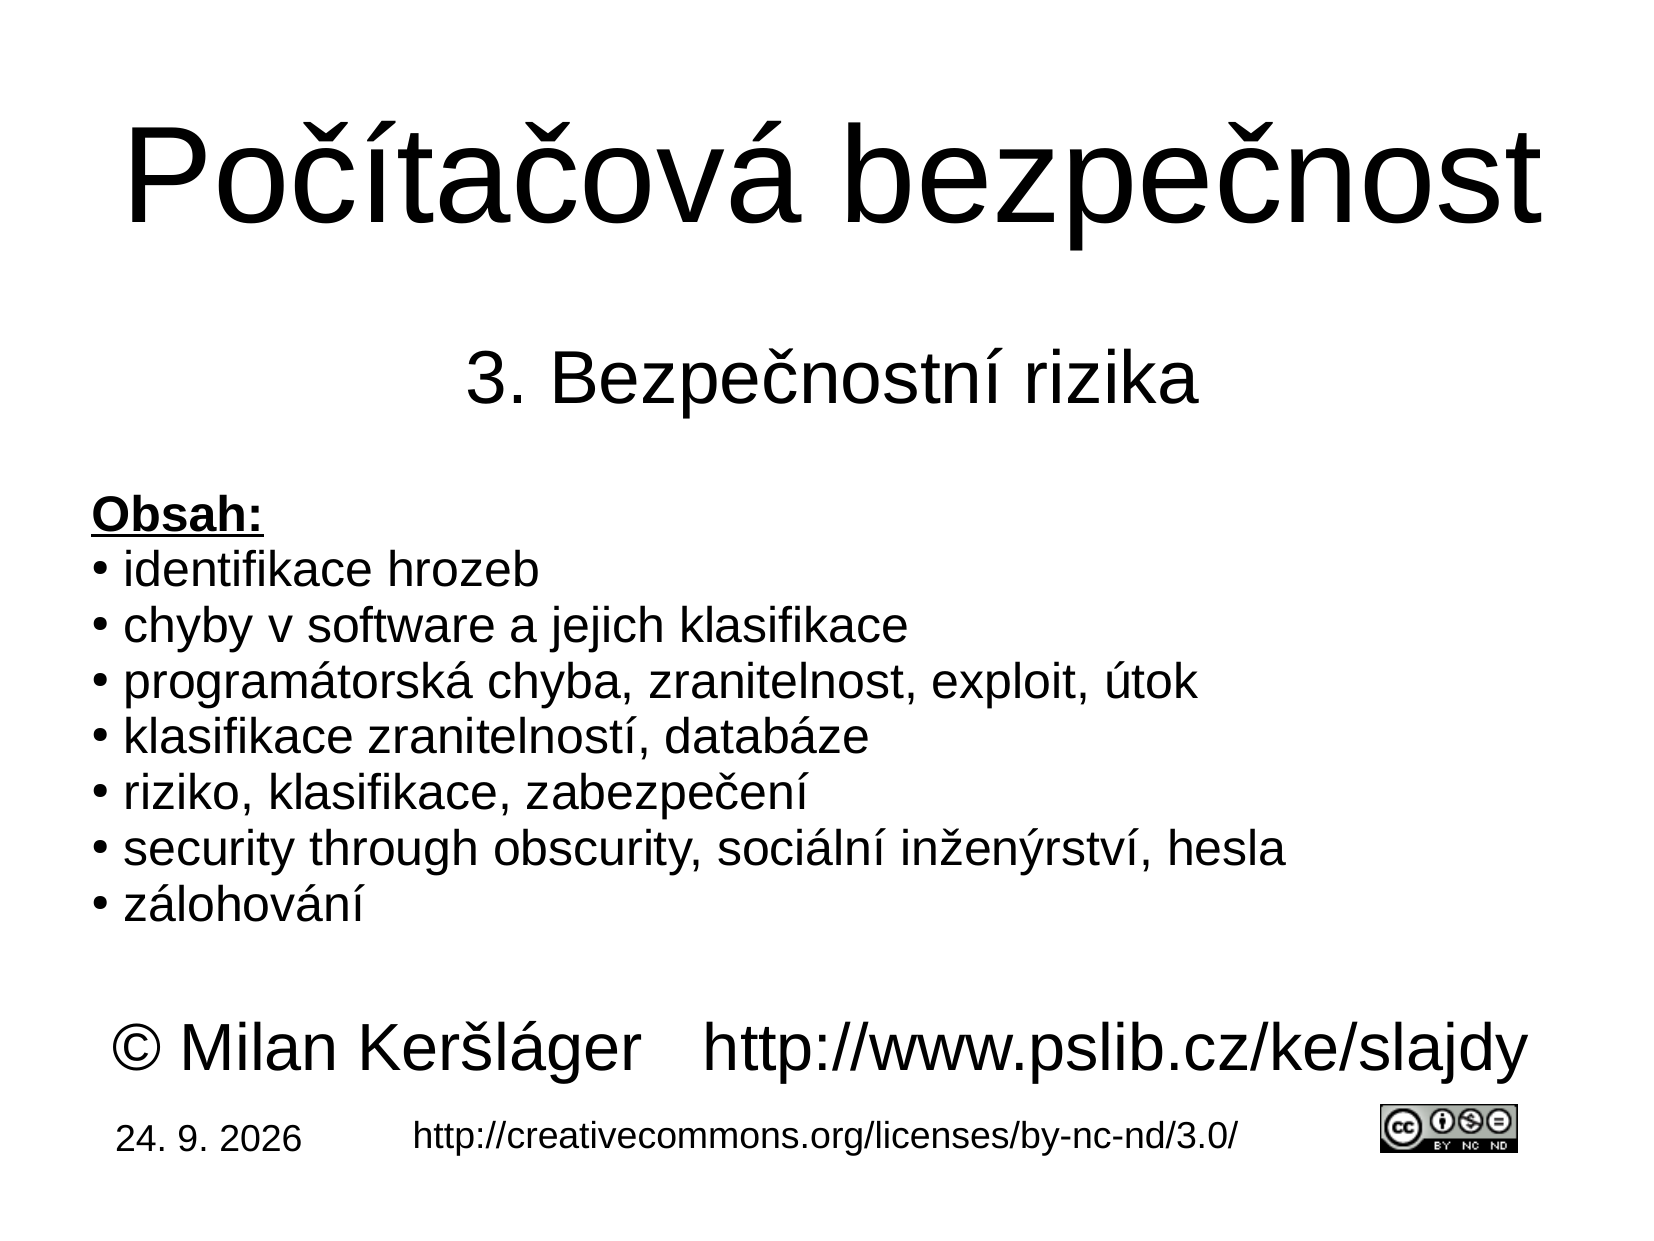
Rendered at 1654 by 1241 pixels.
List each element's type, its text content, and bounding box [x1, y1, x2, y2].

picture [1380, 1104, 1518, 1153]
text_box 17.10.2012 [100, 1110, 337, 1168]
text_box http://creativecommons.org/licenses/by-nc-nd/3.0/ [339, 1107, 1313, 1165]
title Počítačová bezpečnost 3. Bezpečnostní rizika [88, 56, 1577, 461]
text_box Obsah: identifikace hrozeb chyby v software a jejich klasifikace programátorská chyba, zranitelnost, exploit, útok klasifikace zranitelností, databáze riziko, klasifikace, zabezpečení security through obscurity, sociální inženýrství, hesla zálohování [76, 478, 1583, 940]
list © Milan Keršláger http://www.pslib.cz/ke/slajdy [76, 1009, 1565, 1087]
